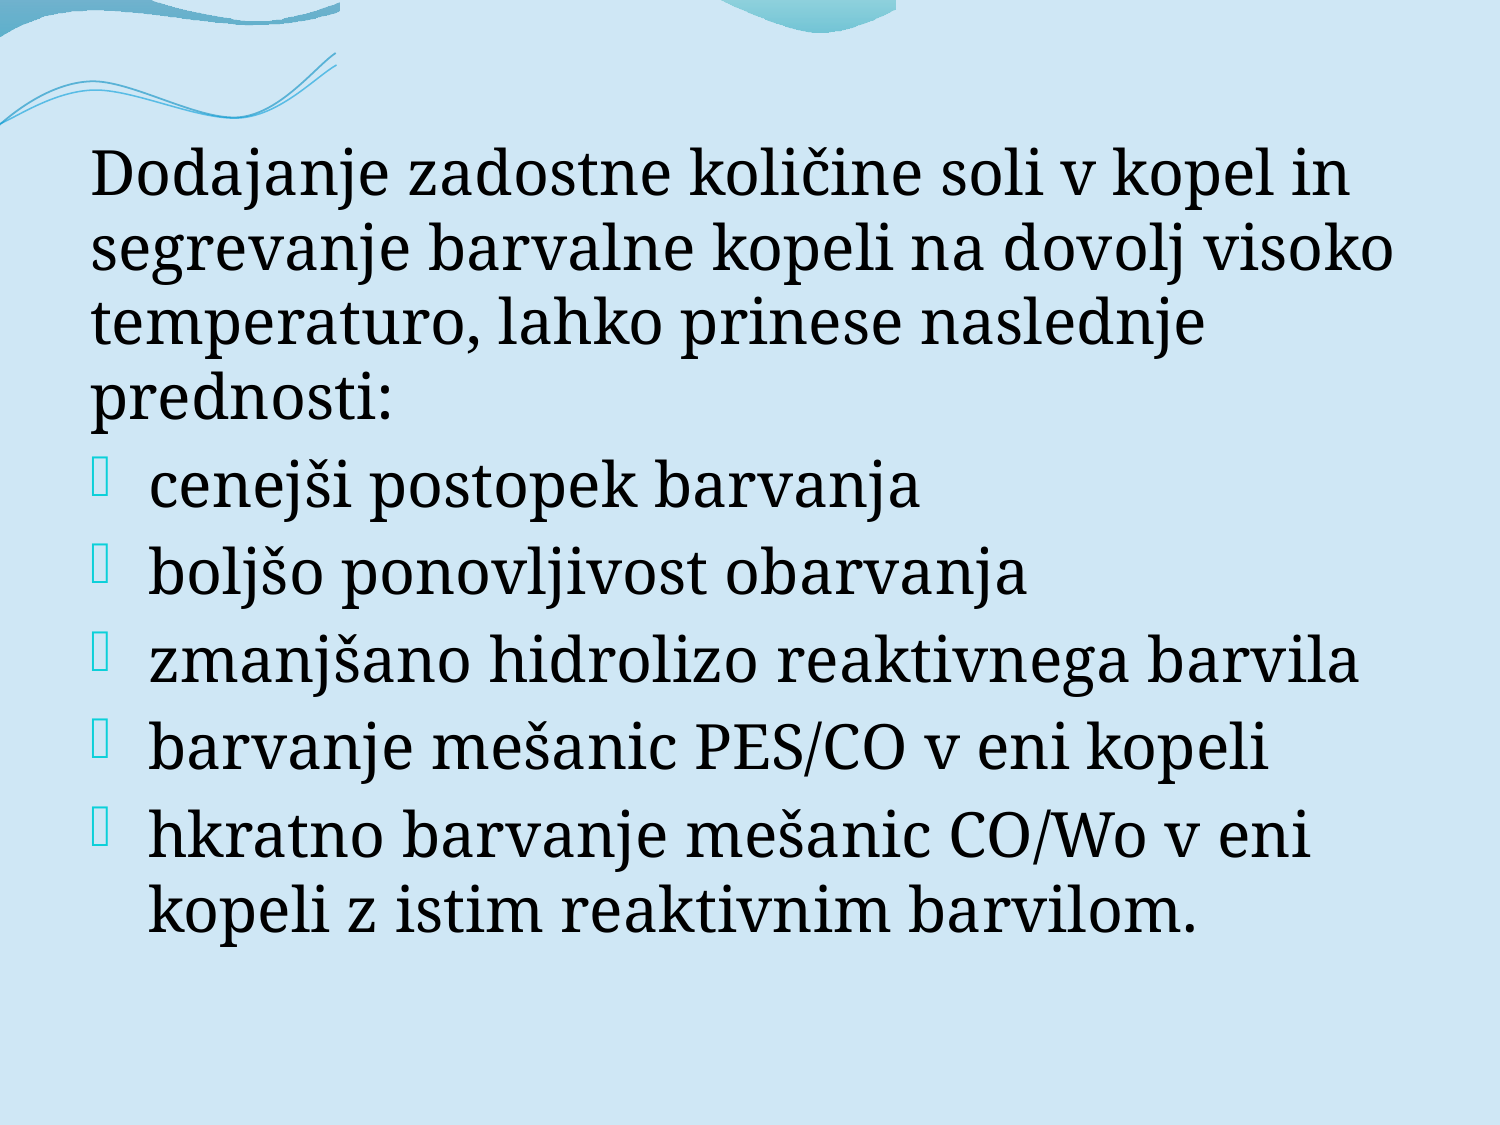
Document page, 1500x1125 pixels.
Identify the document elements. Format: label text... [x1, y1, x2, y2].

list Dodajanje zadostne količine soli v kopel in segrevanje barvalne kopeli na dovolj visoko temperaturo, lahko prinese naslednje prednosti: cenejši postopek barvanja boljšo ponovljivost obarvanja zmanjšano hidrolizo reaktivnega barvila barvanje mešanic PES/CO v eni kopeli hkratno barvanje mešanic CO/Wo v eni kopeli z istim reaktivnim barvilom. [75, 125, 1425, 1005]
